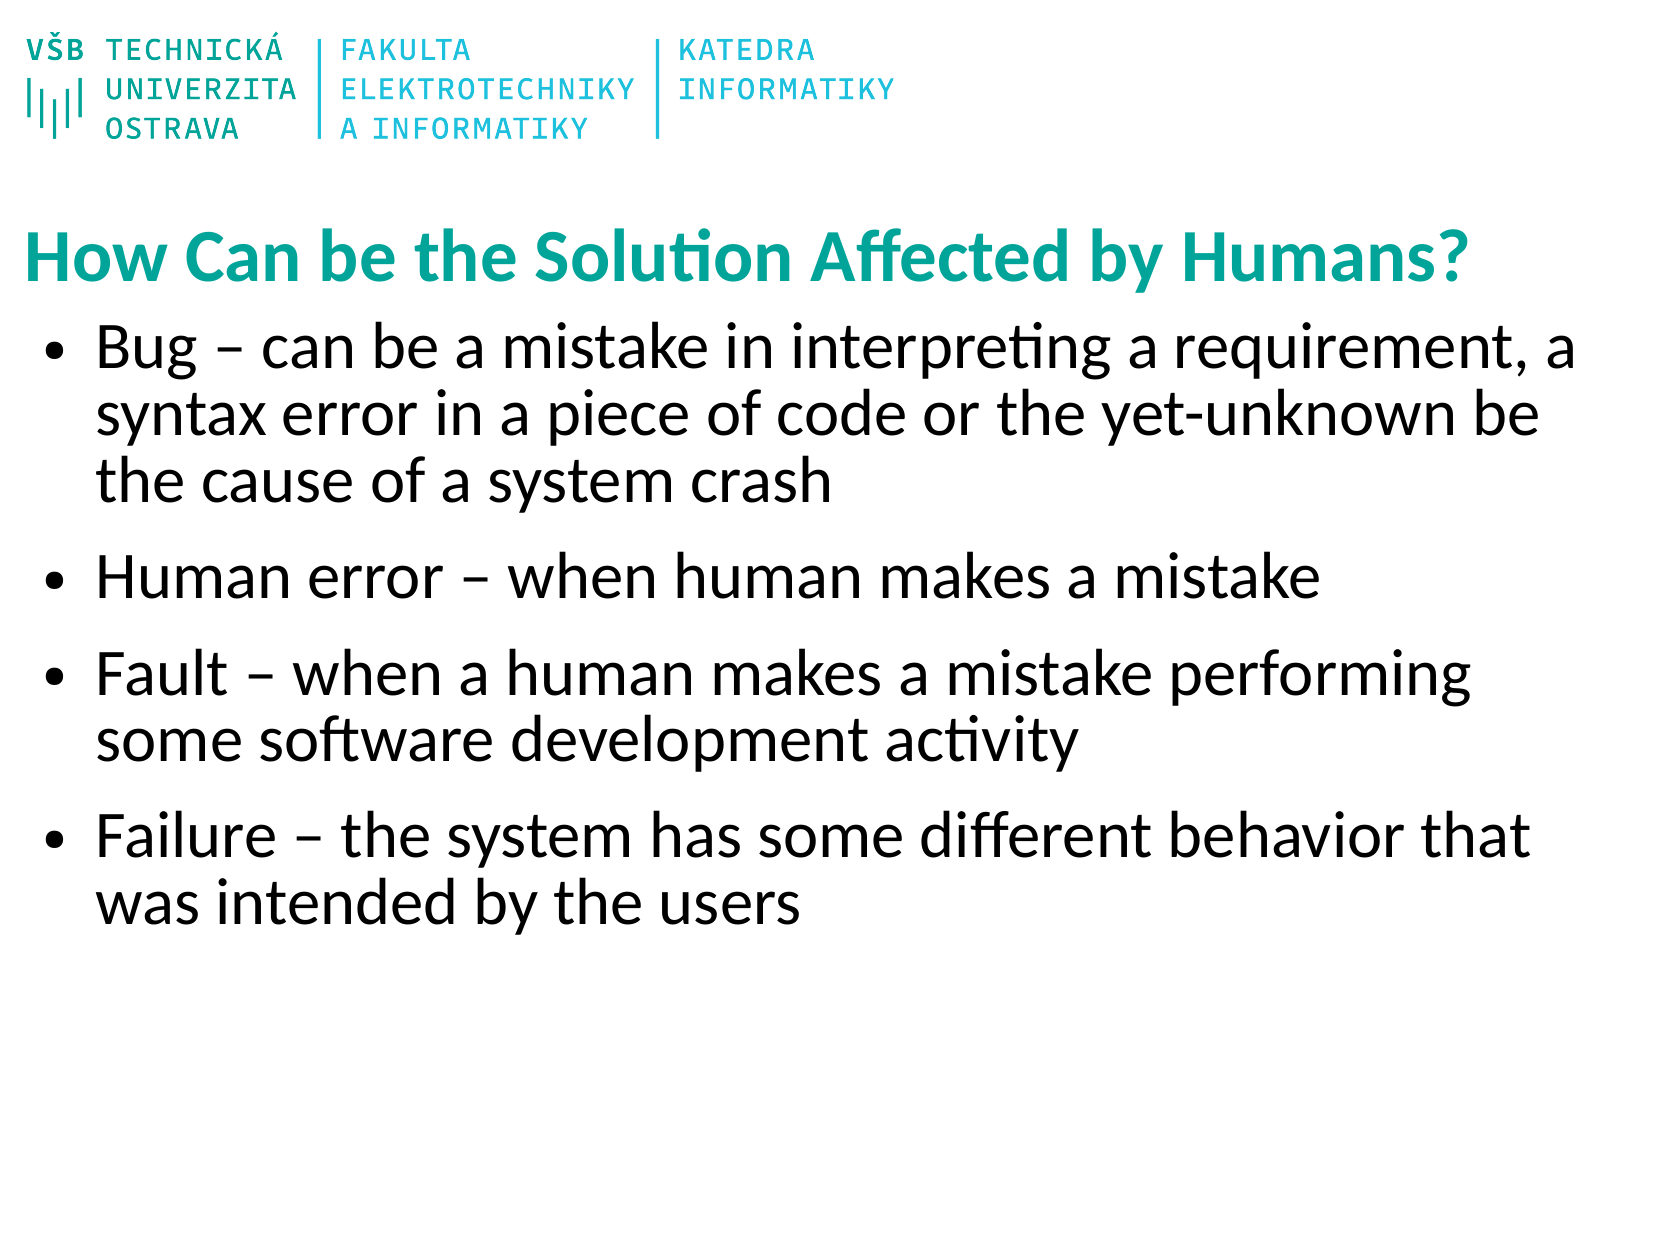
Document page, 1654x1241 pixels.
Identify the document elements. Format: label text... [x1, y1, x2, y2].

picture [26, 31, 894, 139]
list Bug – can be a mistake in interpreting a requirement, a syntax error in a piece of code or the yet-unknown be the cause of a system crash Human error – when human makes a mistake Fault – when a human makes a mistake performing some software development activity Failure – the system has some different behavior that was intended by the users [24, 318, 1629, 1146]
title How Can be the Solution Affected by Humans? [24, 169, 1629, 301]
